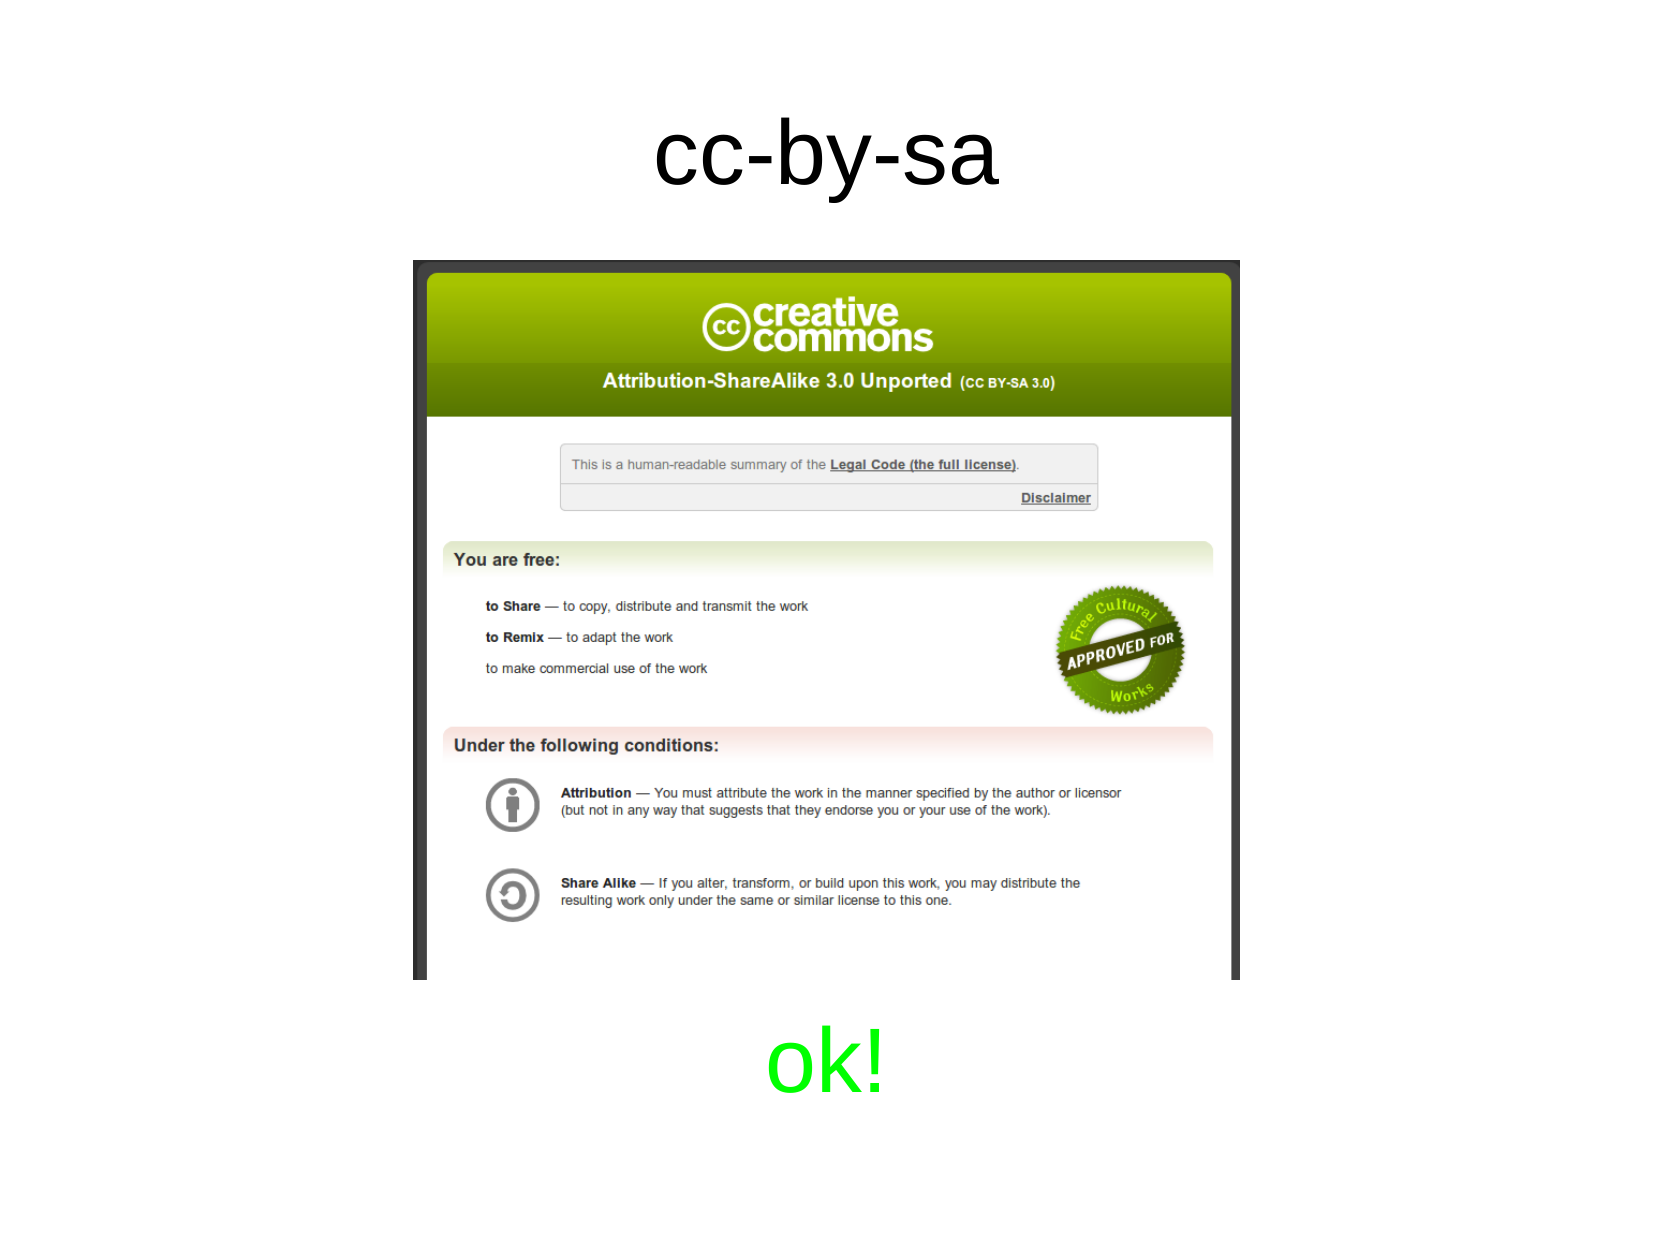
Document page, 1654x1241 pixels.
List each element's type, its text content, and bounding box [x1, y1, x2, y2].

text_box ok! [596, 1009, 1057, 1113]
picture [413, 260, 1240, 980]
title cc-by-sa [82, 49, 1571, 257]
